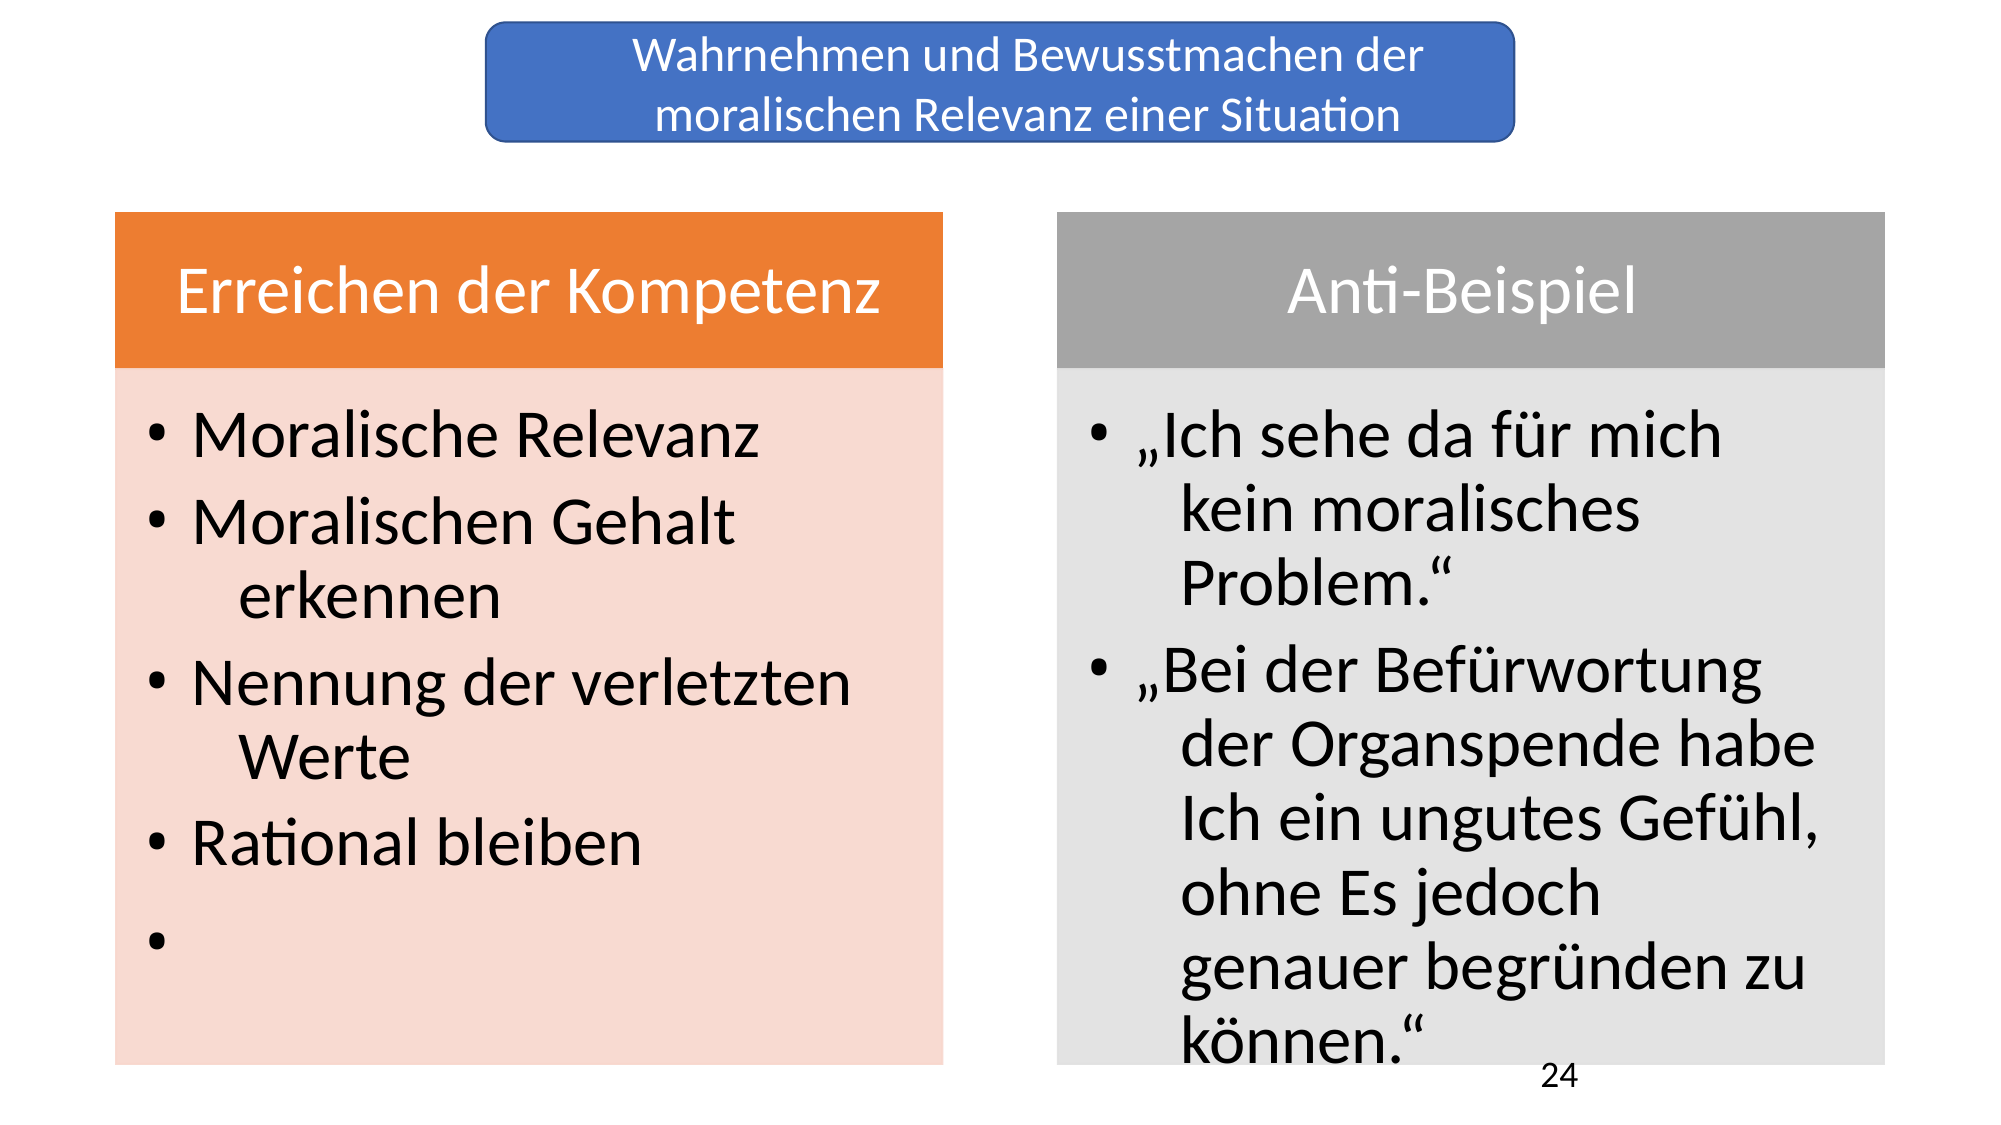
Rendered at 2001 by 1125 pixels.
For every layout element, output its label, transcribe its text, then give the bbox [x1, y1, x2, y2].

text_box „Ich sehe da für mich kein moralisches Problem.“ „Bei der Befürwortung der Organspende habe Ich ein ungutes Gefühl, ohne Es jedoch genauer begründen zu können.“ [1057, 369, 1884, 1064]
text_box Anti-Beispiel [1057, 213, 1884, 369]
text_box Wahrnehmen und Bewusstmachen der moralischen Relevanz einer Situation [543, 13, 1515, 151]
text_box Moralische Relevanz Moralischen Gehalt erkennen Nennung der verletzten Werte Rational bleiben [116, 369, 943, 1064]
text_box [1525, 1042, 1976, 1103]
text_box Erreichen der Kompetenz [116, 213, 943, 369]
text_box [485, 22, 543, 142]
